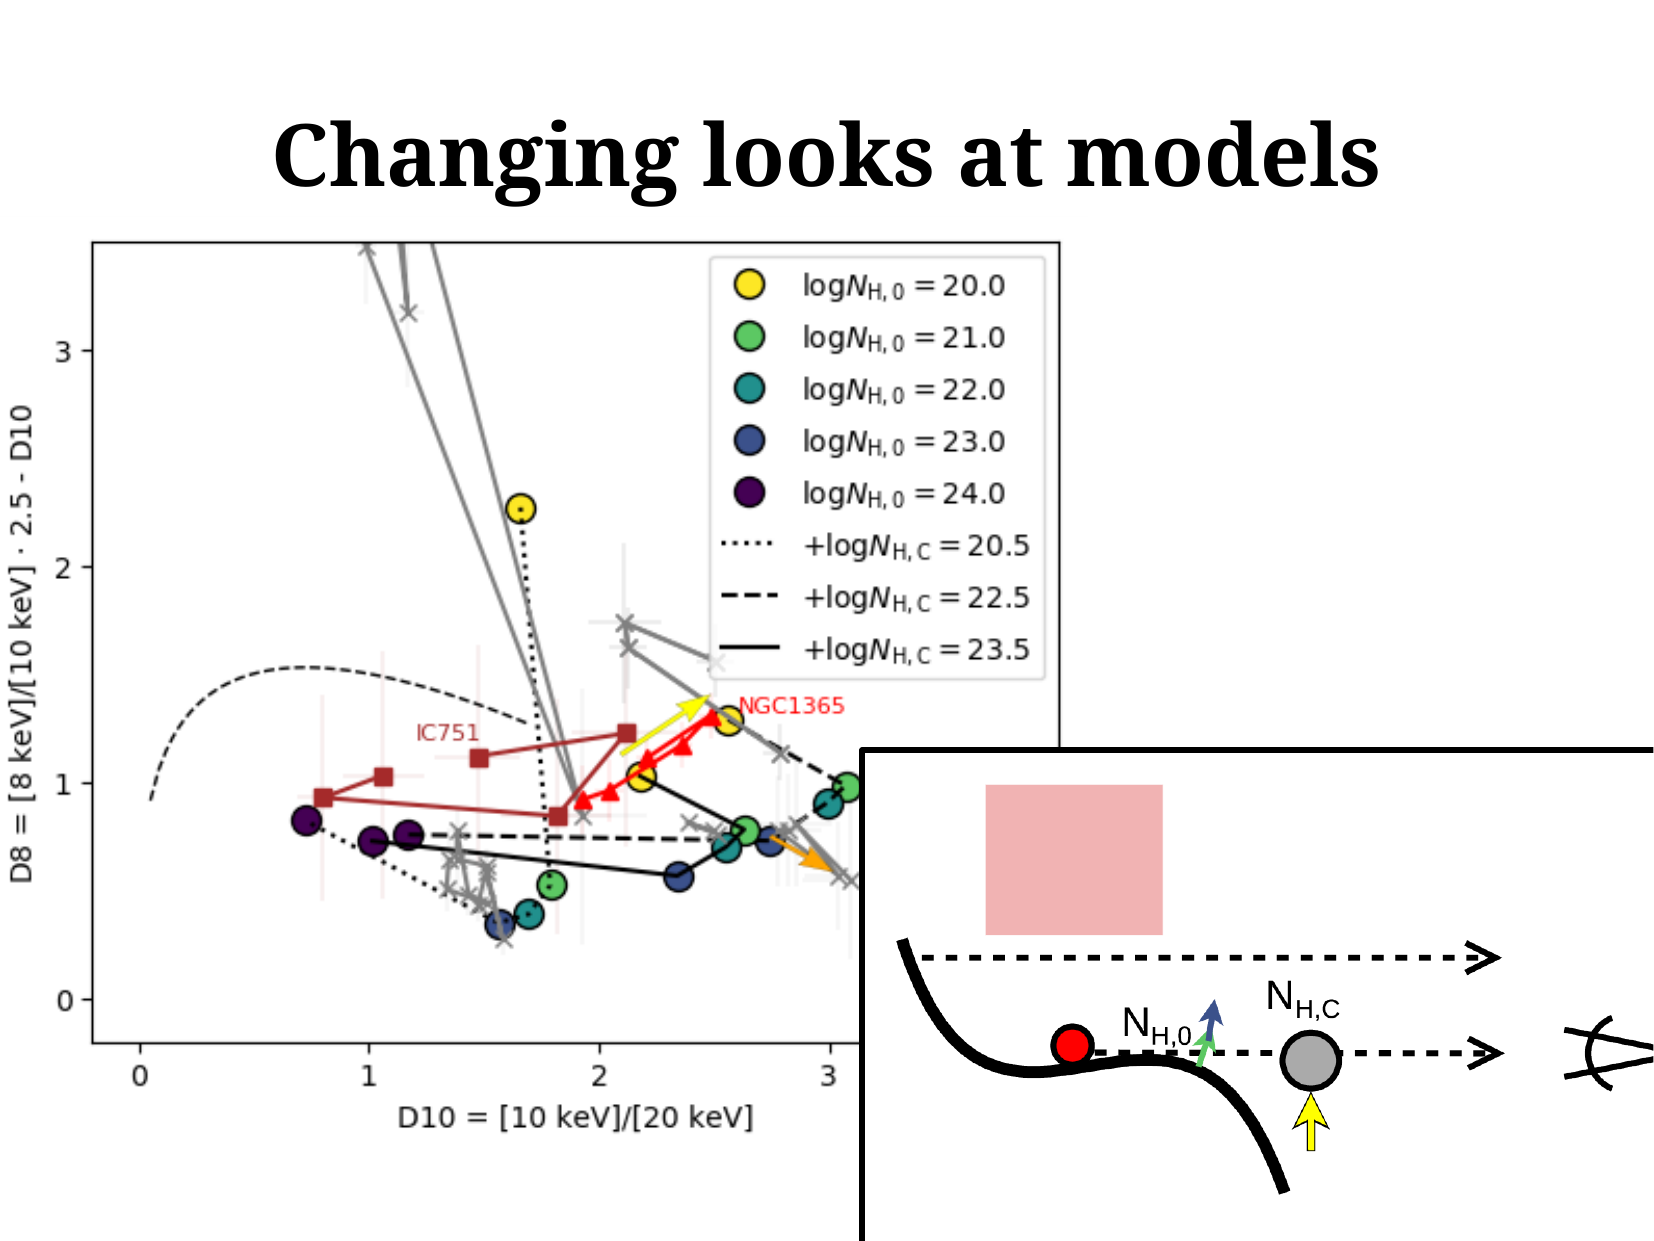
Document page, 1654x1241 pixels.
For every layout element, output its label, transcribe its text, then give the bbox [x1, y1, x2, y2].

title Changing looks at models [82, 49, 1571, 257]
picture [0, 215, 1088, 1153]
picture [894, 782, 1654, 1201]
text_box [862, 749, 1654, 1241]
